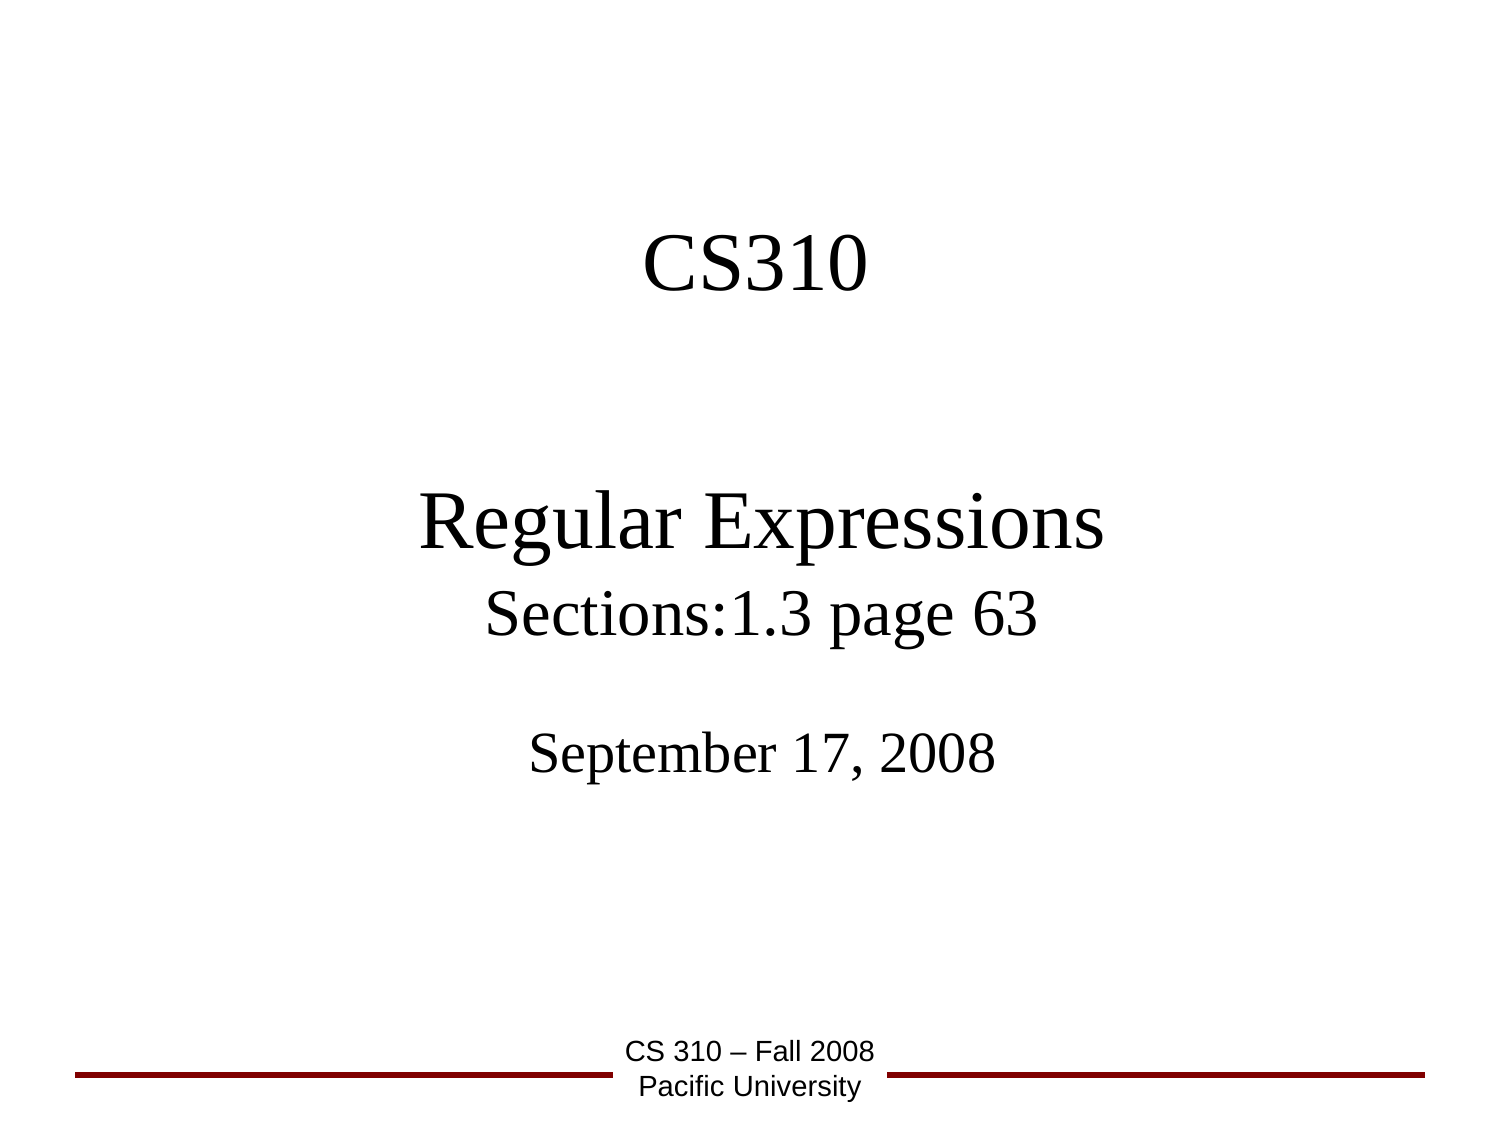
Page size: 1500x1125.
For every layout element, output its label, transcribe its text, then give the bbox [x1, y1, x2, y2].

title CS310 [125, 87, 1388, 438]
subtitle Regular Expressions Sections:1.3 page 63 September 17, 2008 [112, 474, 1413, 926]
